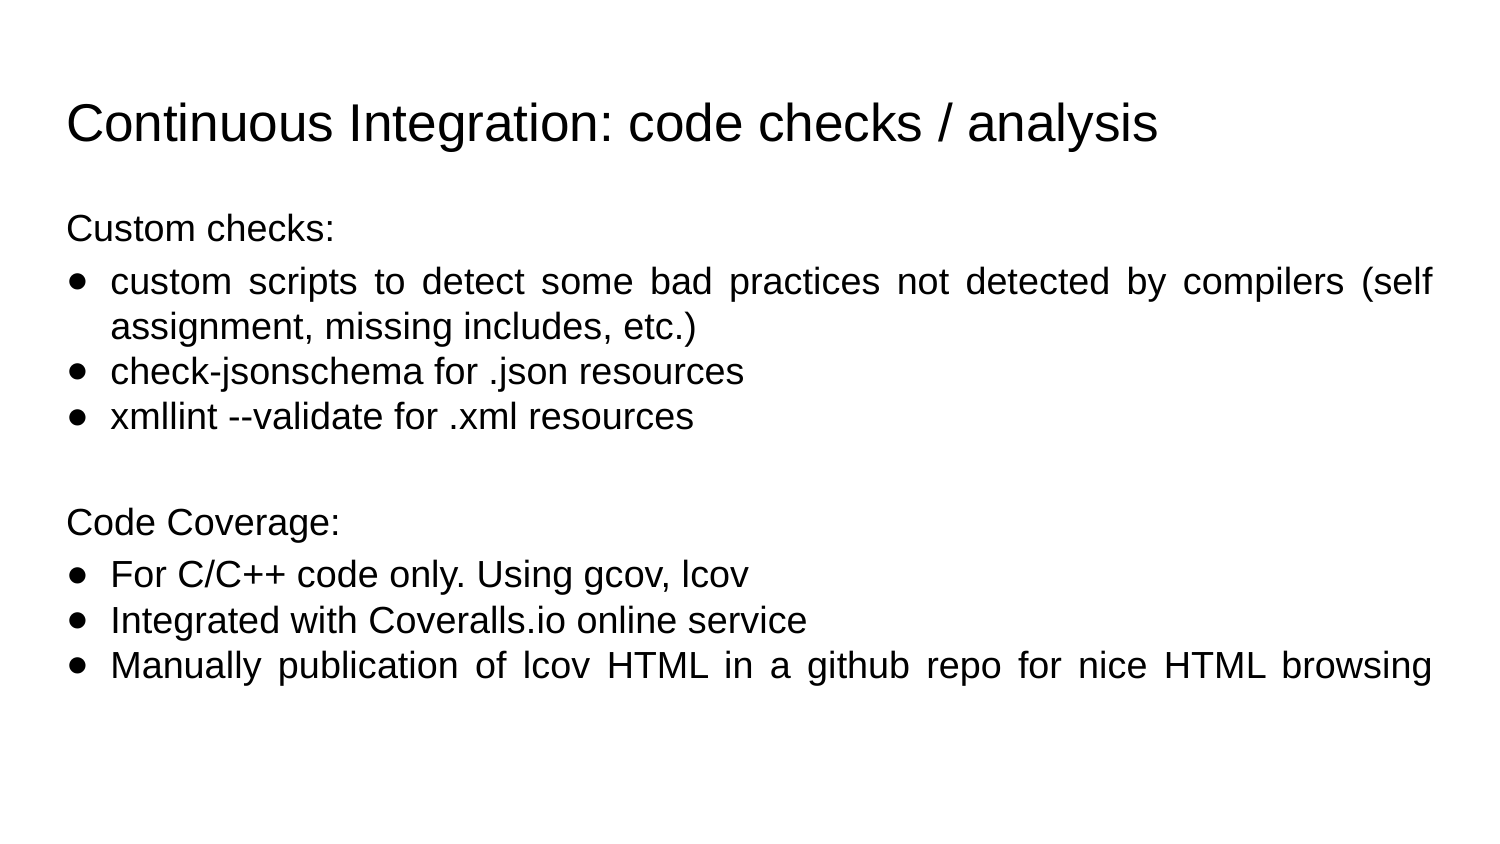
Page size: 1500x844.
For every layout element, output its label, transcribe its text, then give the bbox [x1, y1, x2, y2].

title Continuous Integration: code checks / analysis [51, 72, 1449, 167]
list Custom checks: custom scripts to detect some bad practices not detected by compilers (self assignment, missing includes, etc.) check-jsonschema for .json resources xmllint --validate for .xml resources Code Coverage: For C/C++ code only. Using gcov, lcov Integrated with Coveralls.io online service Manually publication of lcov HTML in a github repo for nice HTML browsing [51, 189, 1449, 750]
